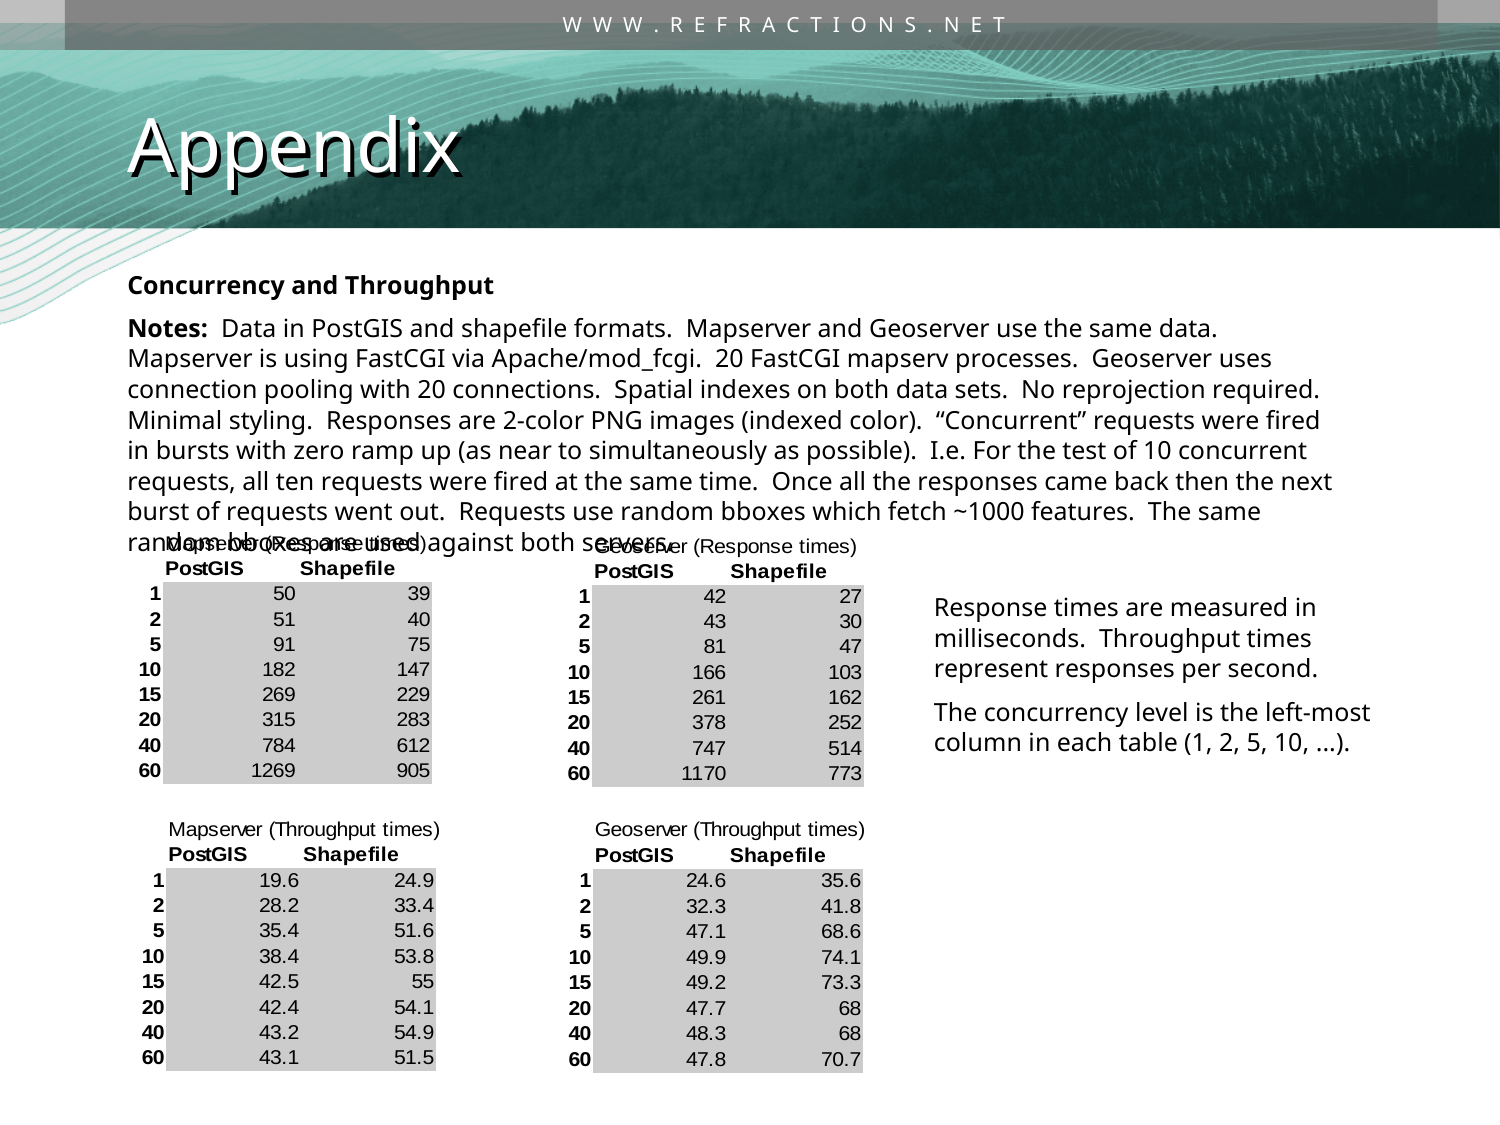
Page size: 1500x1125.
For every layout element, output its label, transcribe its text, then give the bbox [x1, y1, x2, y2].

chart [455, 534, 867, 789]
picture [0, 50, 1500, 325]
text_box Concurrency and Throughput Notes: Data in PostGIS and shapefile formats. Mapserver and Geoserver use the same data. Mapserver is using FastCGI via Apache/mod_fcgi. 20 FastCGI mapserv processes. Geoserver uses connection pooling with 20 connections. Spatial indexes on both data sets. No reprojection required. Minimal styling. Responses are 2-color PNG images (indexed color). “Concurrent” requests were fired in bursts with zero ramp up (as near to simultaneously as possible). I.e. For the test of 10 concurrent requests, all ten requests were fired at the same time. Once all the responses came back then the next burst of requests went out. Requests use random bboxes which fetch ~1000 features. The same random bboxes are used against both servers. [112, 262, 1351, 817]
title Appendix [112, 62, 1388, 226]
chart [31, 817, 919, 1075]
chart [28, 531, 435, 786]
text_box Response times are measured in milliseconds. Throughput times represent responses per second. The concurrency level is the left-most column in each table (1, 2, 5, 10, ...). [919, 584, 1426, 1122]
